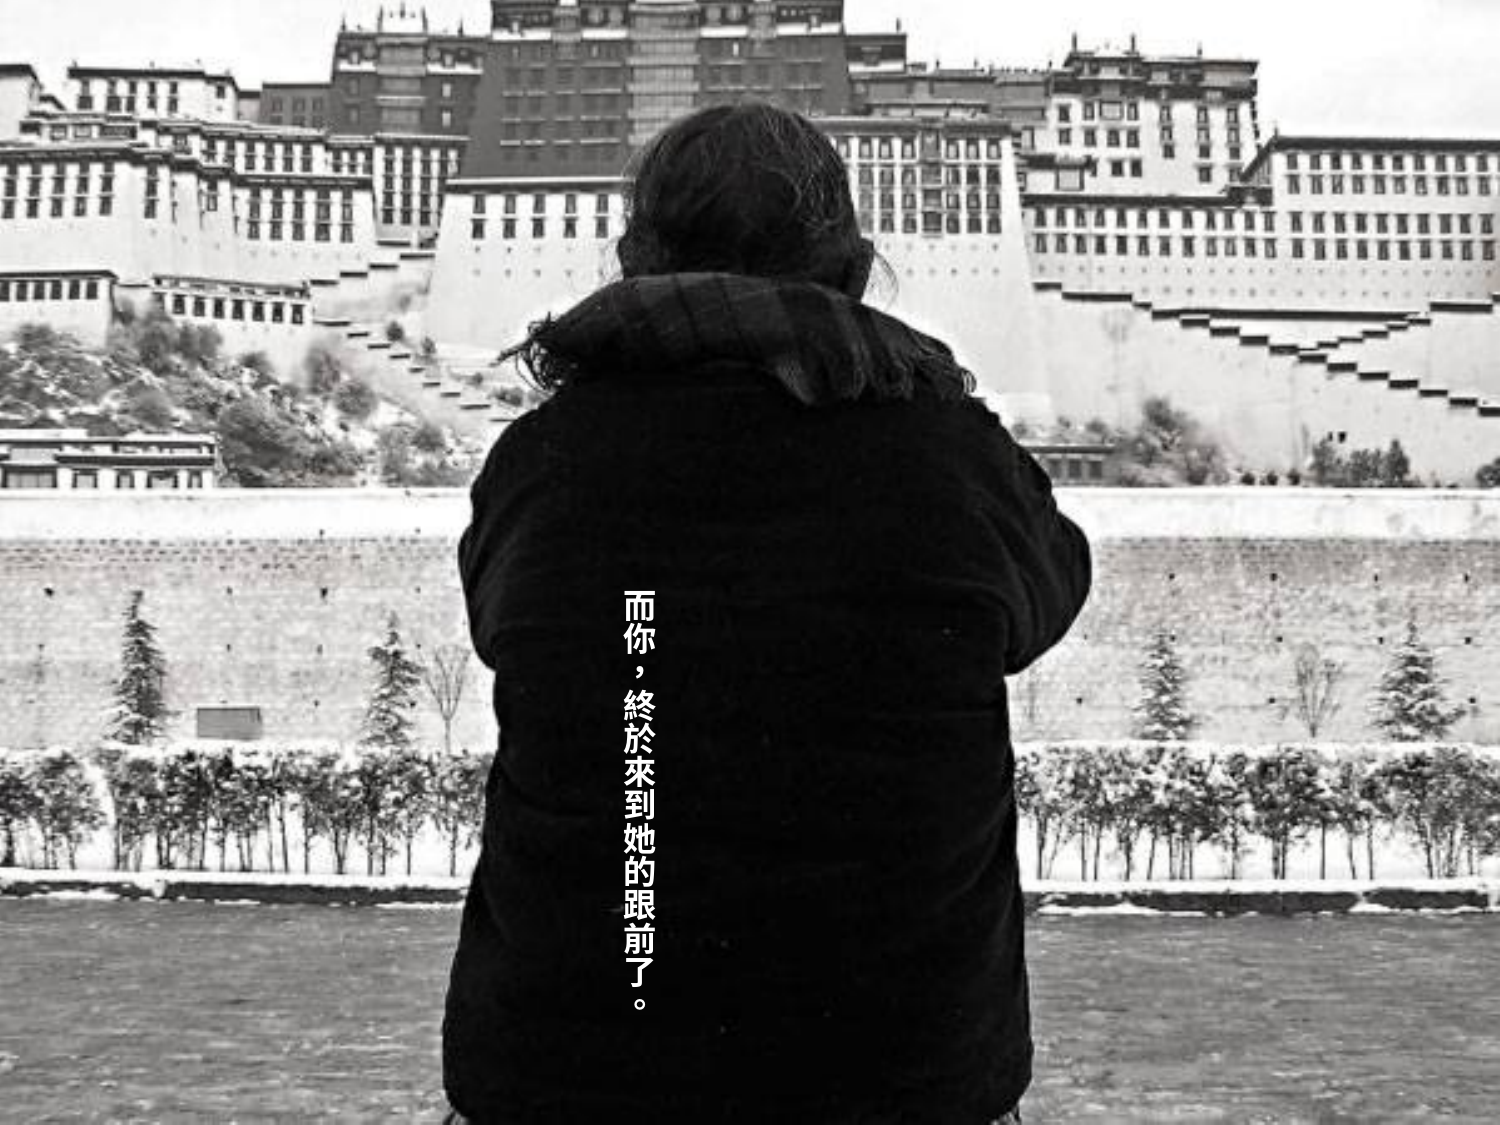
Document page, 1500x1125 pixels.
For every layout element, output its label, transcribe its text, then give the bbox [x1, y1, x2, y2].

text_box 而你，終於來到她的跟前了。 [596, 574, 667, 1065]
picture [0, 0, 1500, 1125]
